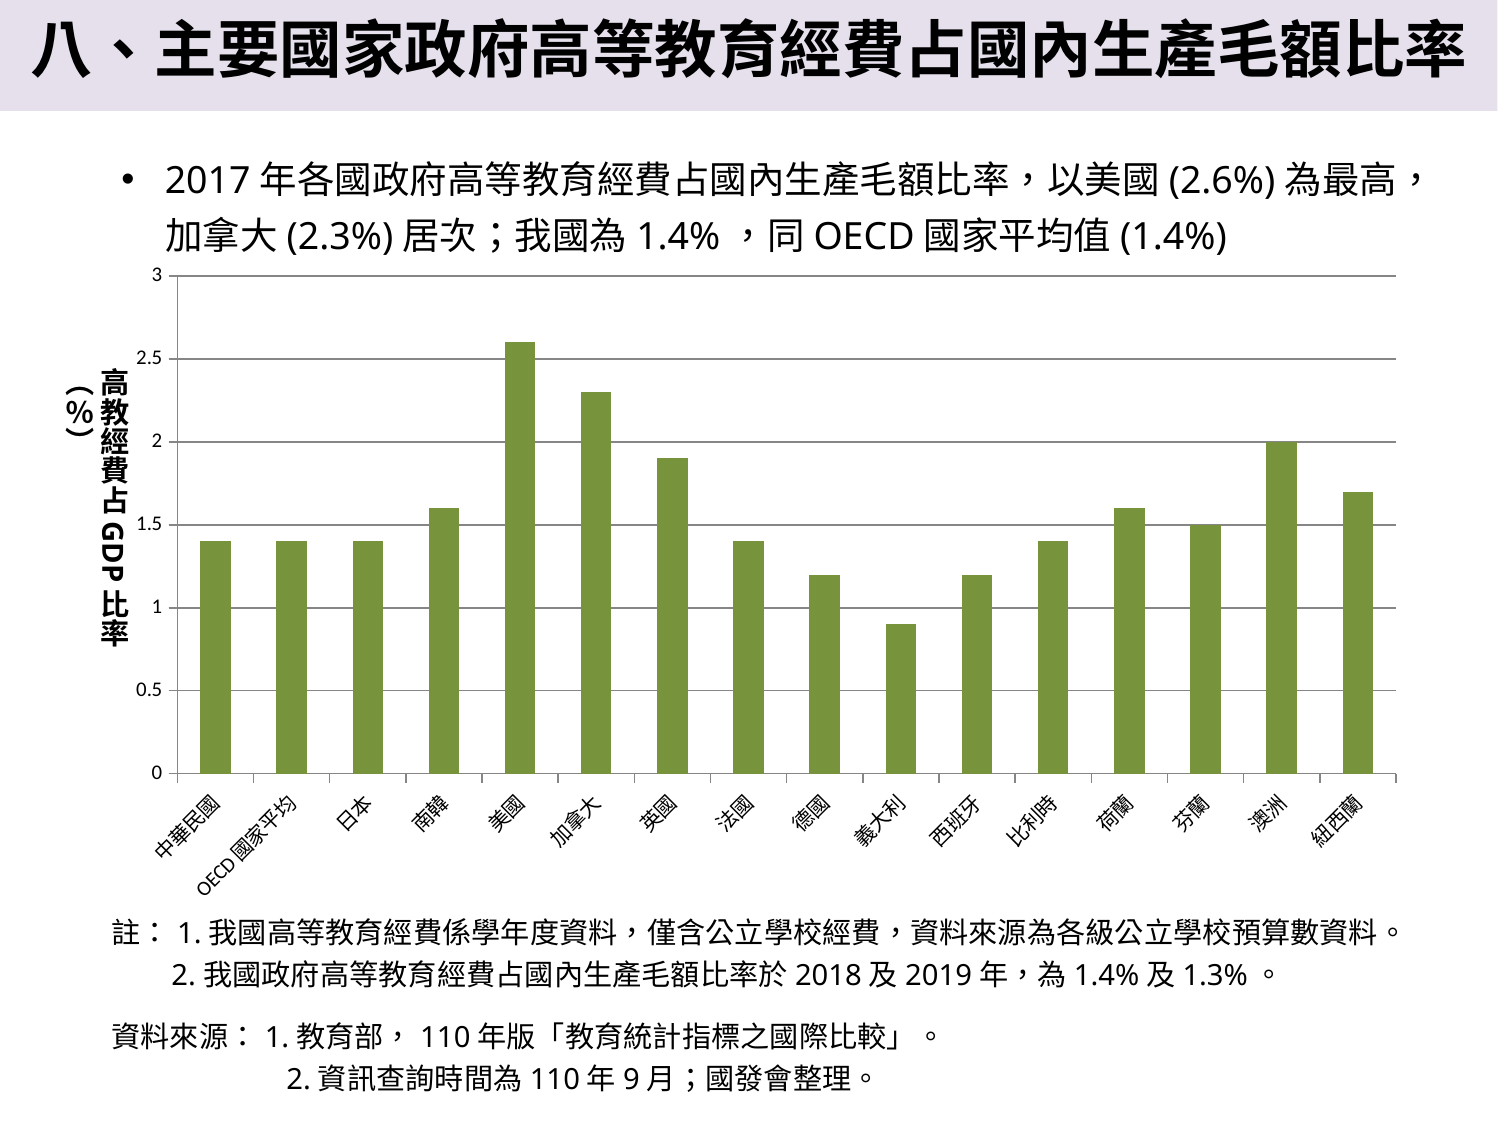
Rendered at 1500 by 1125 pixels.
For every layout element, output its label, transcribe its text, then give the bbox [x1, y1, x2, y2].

text_box 註：1.我國高等教育經費係學年度資料，僅含公立學校經費，資料來源為各級公立學校預算數資料。 2.我國政府高等教育經費占國內生產毛額比率於2018及2019年，為1.4%及1.3%。 資料來源：1.教育部，110年版「教育統計指標之國際比較」。 2.資訊查詢時間為110年9月；國發會整理。 [96, 900, 1493, 1108]
text_box [103, 122, 1360, 185]
chart [135, 231, 1447, 916]
text_box 2017年各國政府高等教育經費占國內生產毛額比率，以美國(2.6%)為最高， 加拿大(2.3%)居次；我國為1.4%，同OECD國家平均值(1.4%) [106, 136, 1483, 377]
text_box 高教經費占GDP比率（％） [73, 353, 135, 733]
text_box 八、主要國家政府高等教育經費占國內生產毛額比率 [0, 0, 1498, 111]
